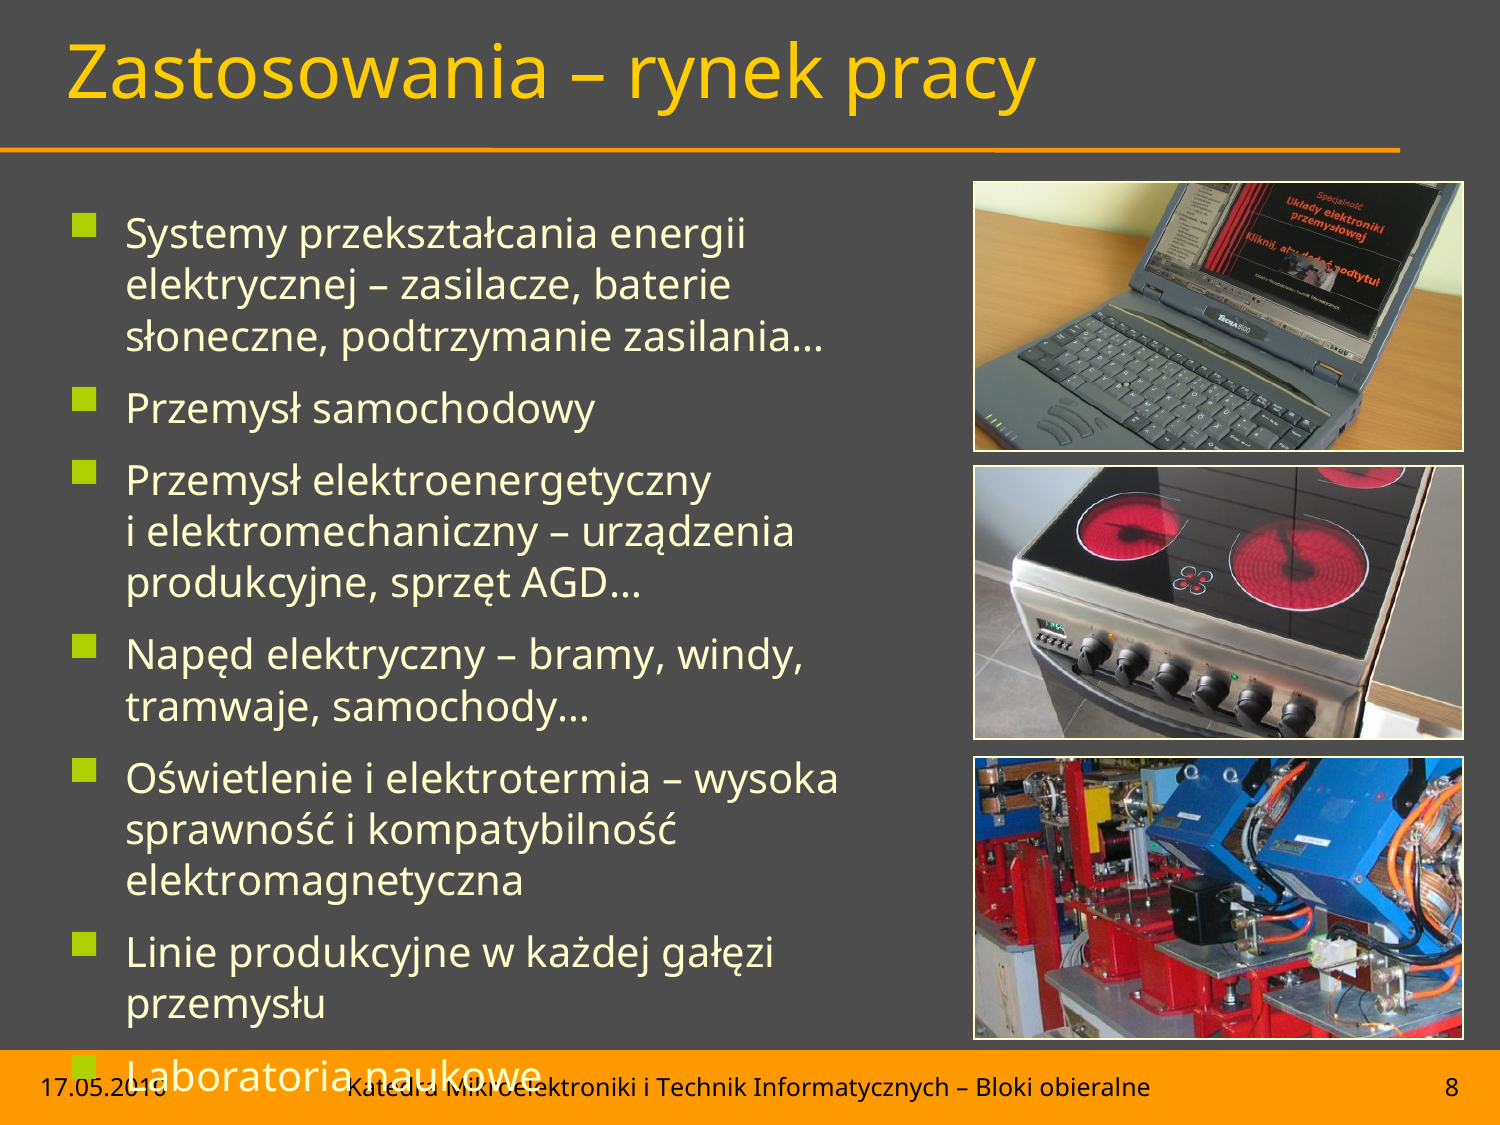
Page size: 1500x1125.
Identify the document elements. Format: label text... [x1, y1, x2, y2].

picture [975, 757, 1462, 1038]
picture [975, 467, 1462, 738]
list Systemy przekształcania energii elektrycznej – zasilacze, baterie słoneczne, podtrzymanie zasilania… Przemysł samochodowy Przemysł elektroenergetyczny i elektromechaniczny – urządzenia produkcyjne, sprzęt AGD… Napęd elektryczny – bramy, windy, tramwaje, samochody… Oświetlenie i elektrotermia – wysoka sprawność i kompatybilność elektromagnetyczna Linie produkcyjne w każdej gałęzi przemysłu Laboratoria naukowe [53, 200, 951, 1027]
picture [975, 182, 1462, 451]
title Zastosowania – rynek pracy [52, 12, 1469, 127]
